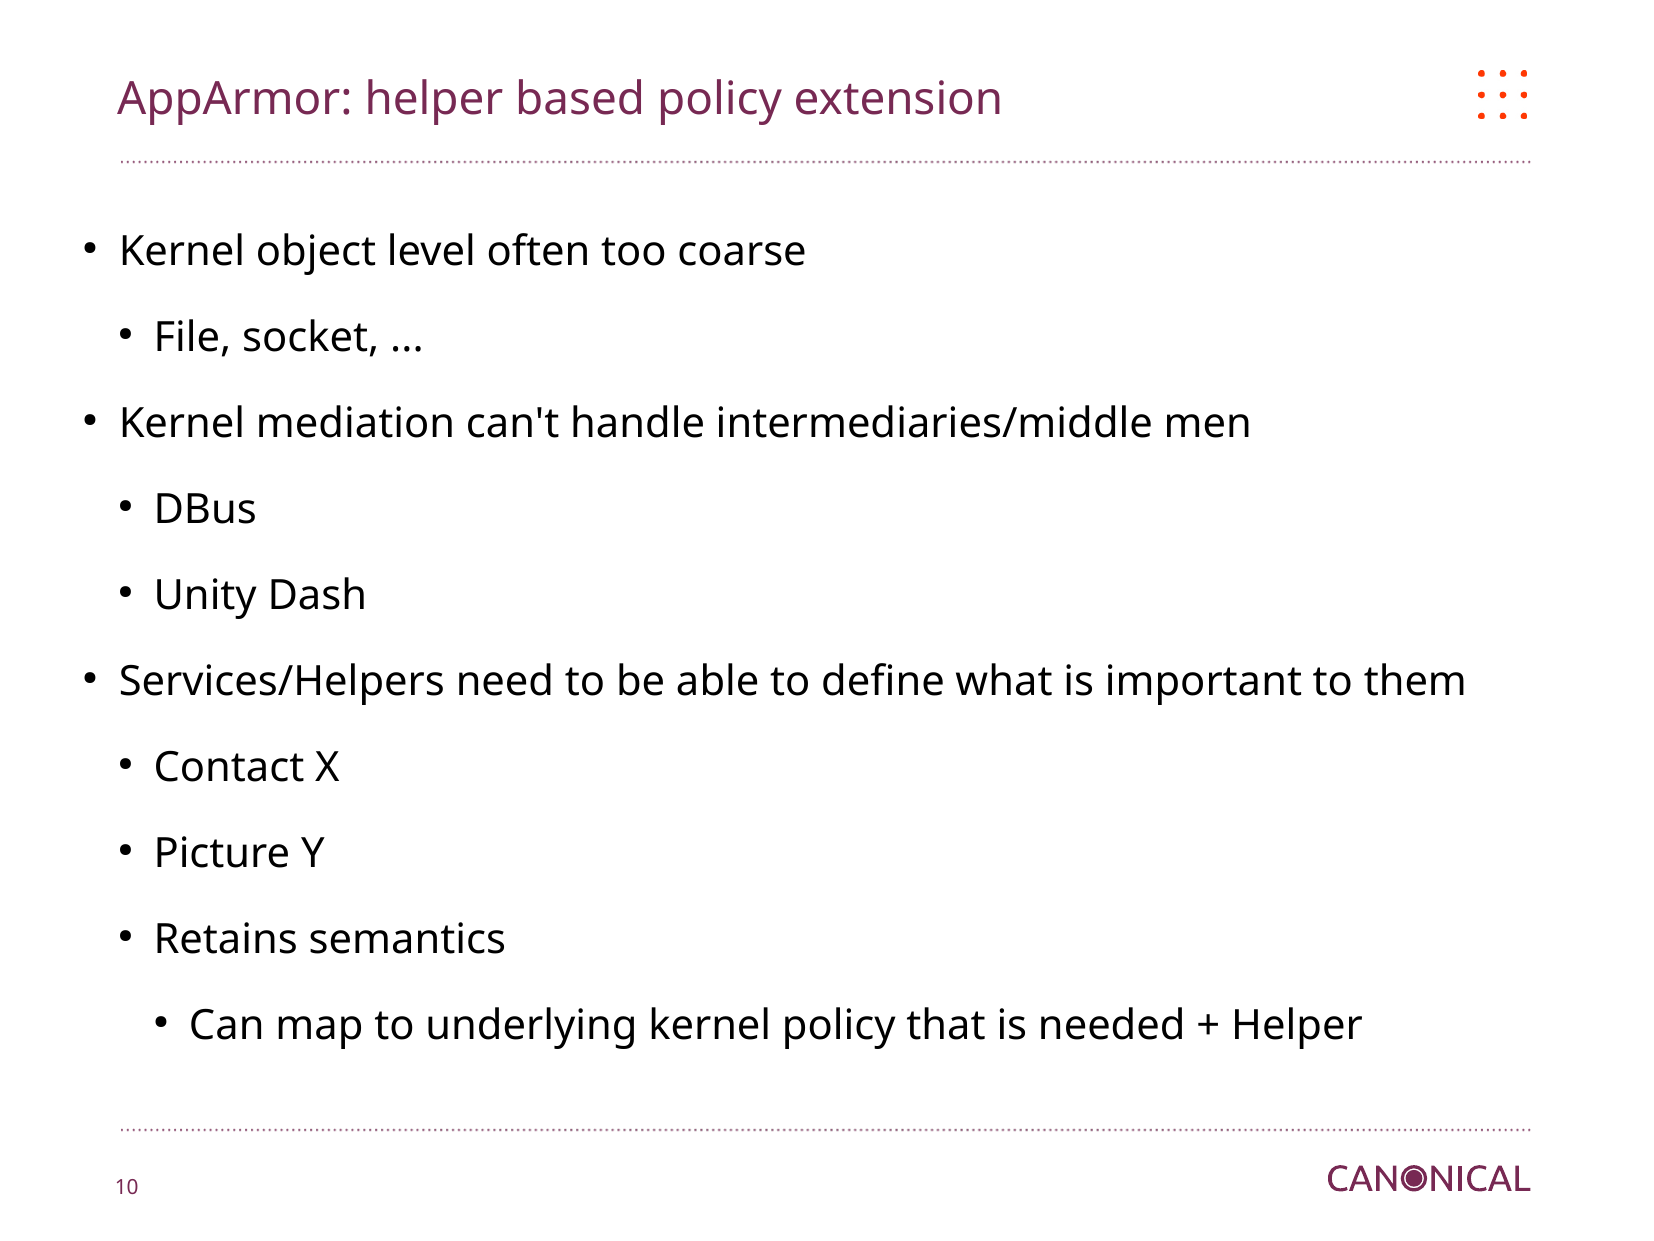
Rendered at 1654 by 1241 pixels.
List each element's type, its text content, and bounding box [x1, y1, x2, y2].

picture [111, 1127, 1533, 1134]
list Kernel object level often too coarse File, socket, ... Kernel mediation can't handle intermediaries/middle men DBus Unity Dash Services/Helpers need to be able to define what is important to them Contact X Picture Y Retains semantics Can map to underlying kernel policy that is needed + Helper [82, 206, 1571, 916]
picture [1478, 70, 1527, 119]
title AppArmor: helper based policy extension [117, 71, 1447, 123]
picture [111, 159, 1533, 166]
